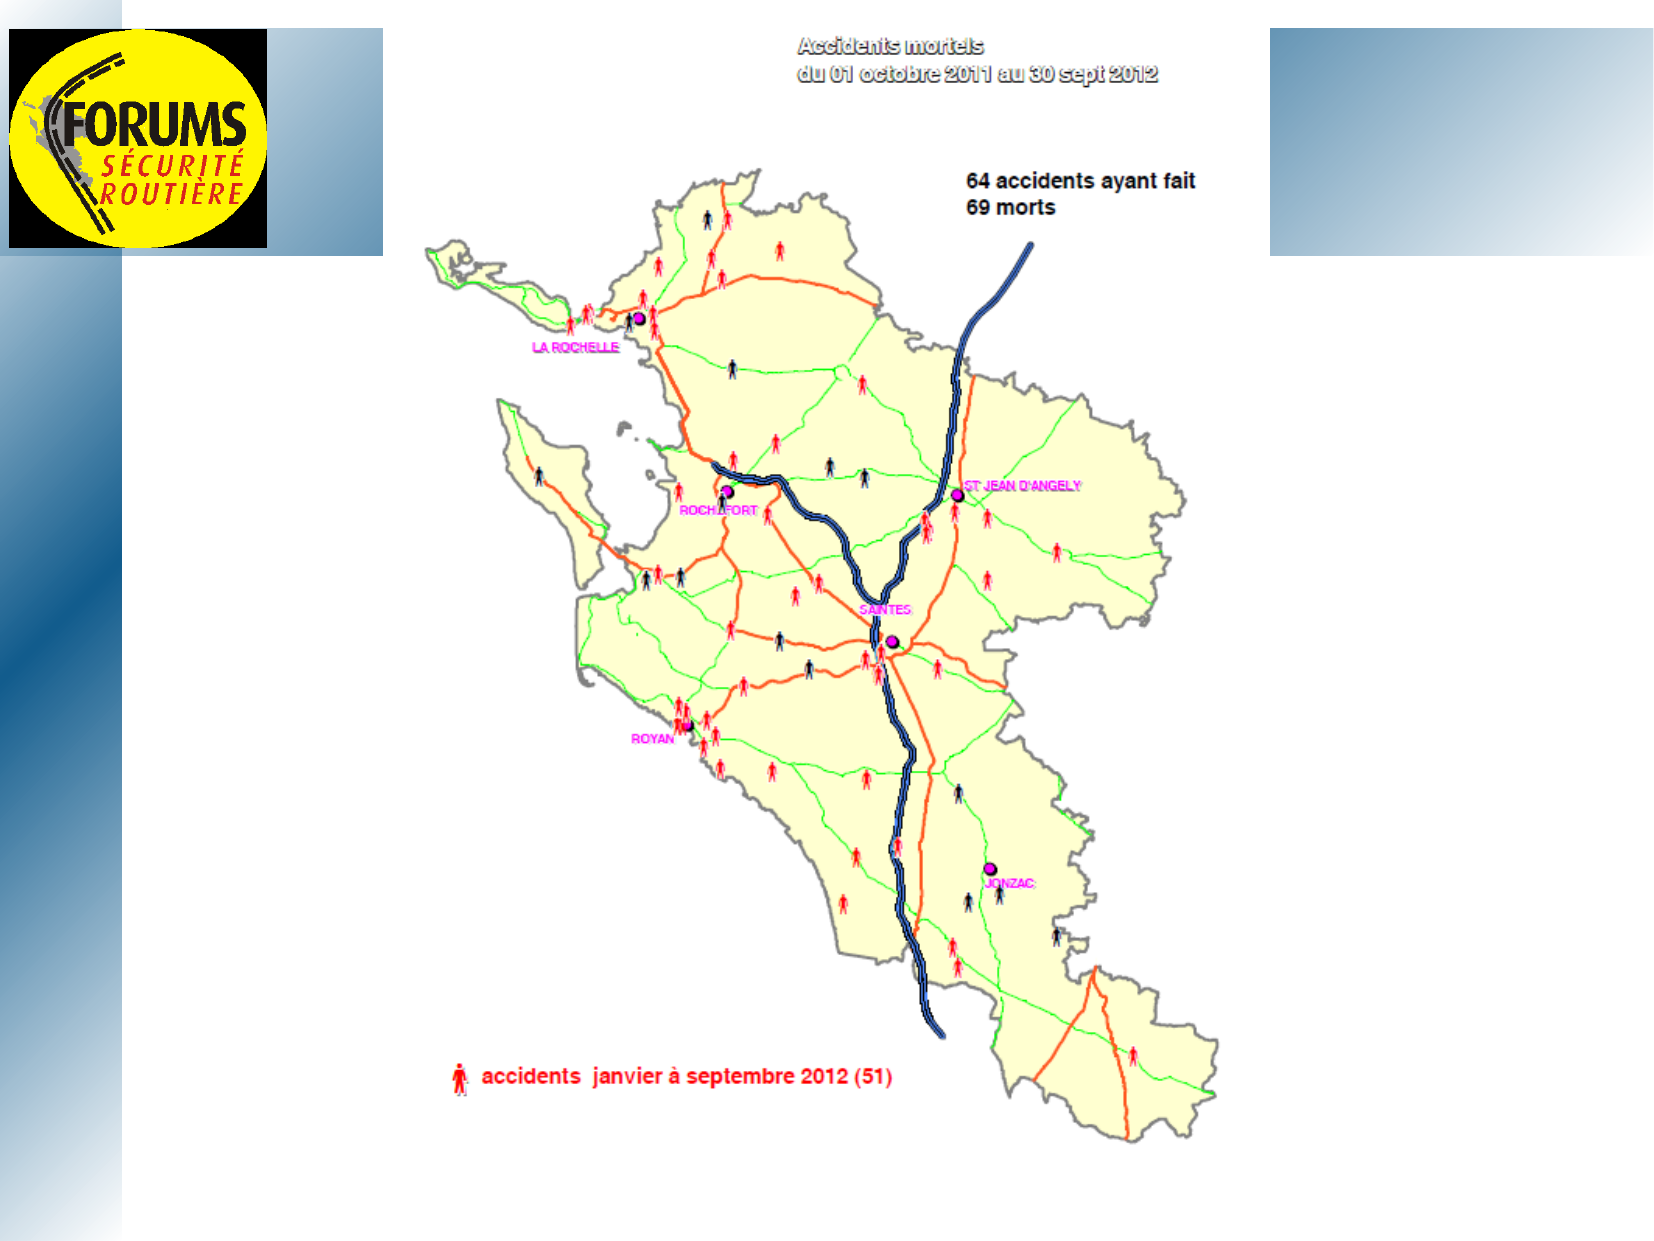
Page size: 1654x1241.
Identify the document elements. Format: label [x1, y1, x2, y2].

picture [383, 0, 1270, 1241]
picture [9, 29, 267, 249]
